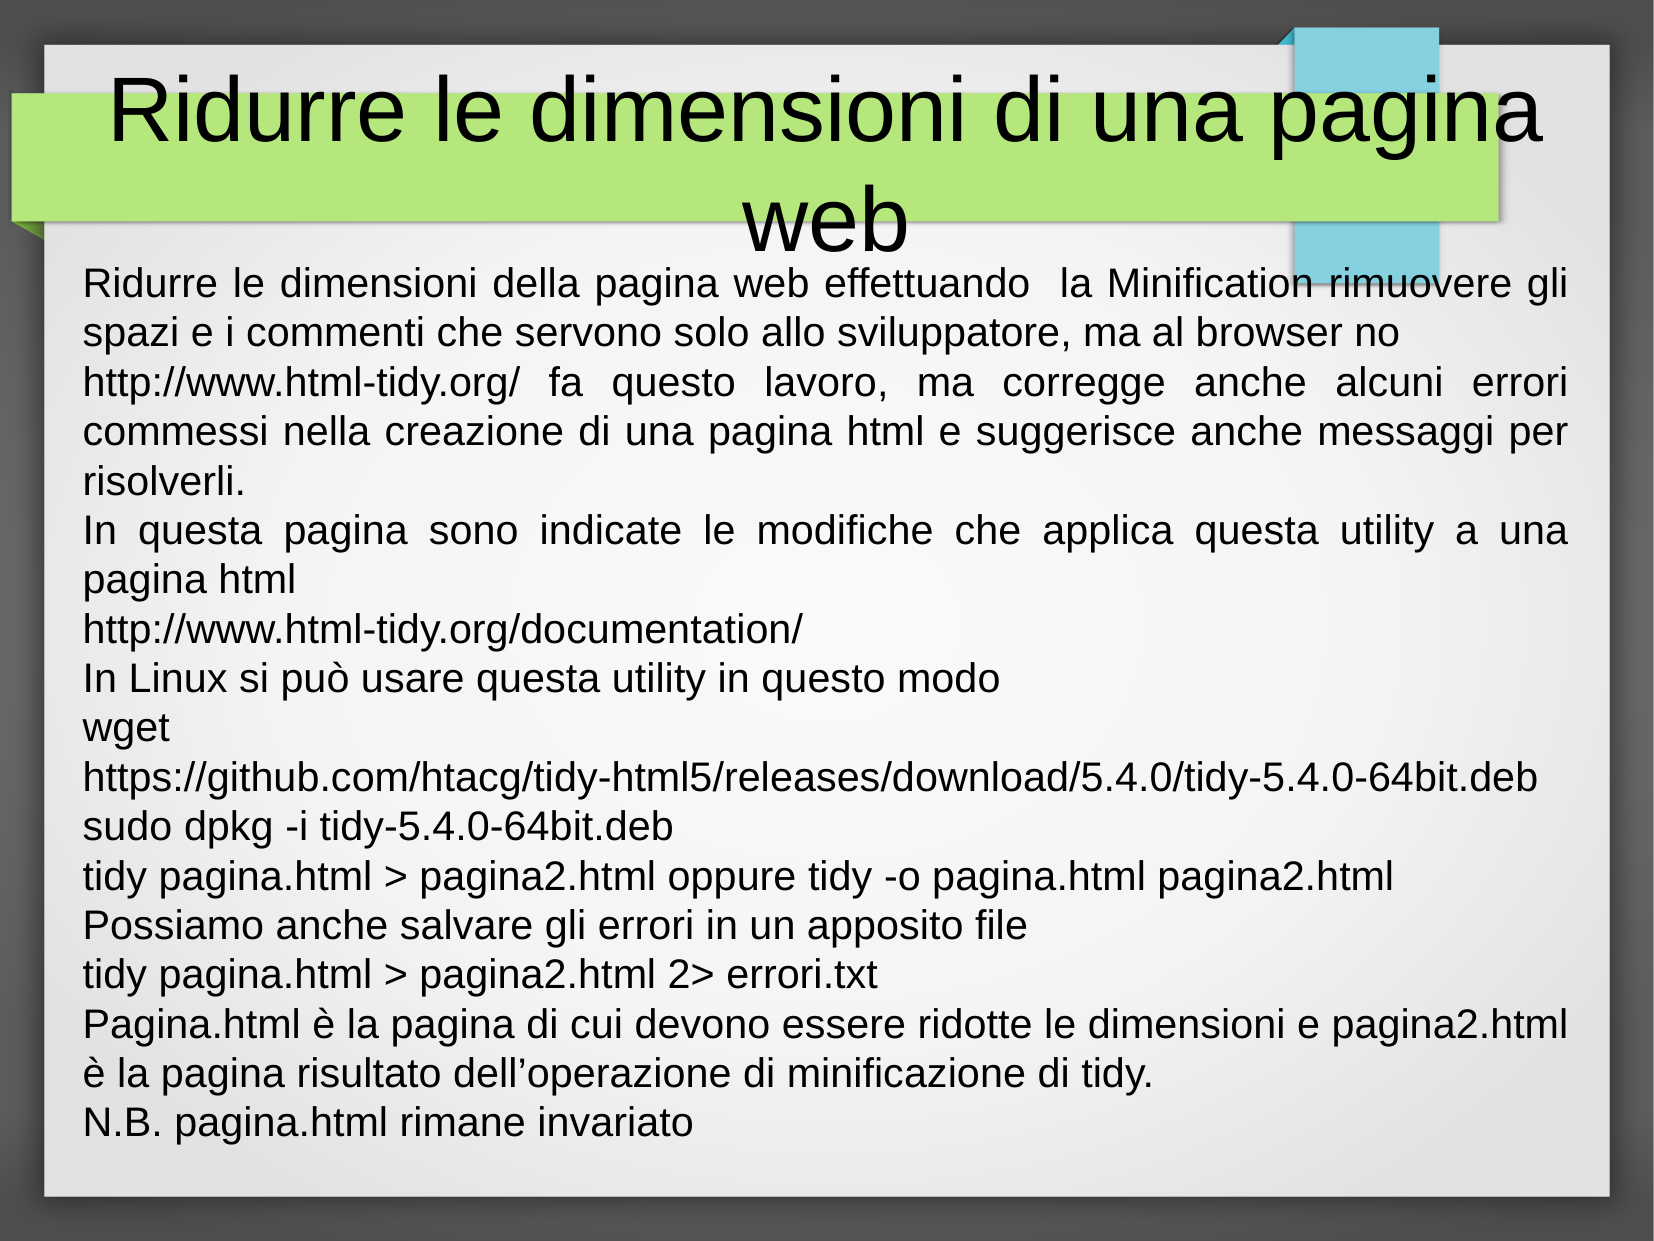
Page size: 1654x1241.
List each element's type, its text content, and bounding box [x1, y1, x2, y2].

picture [0, 0, 1654, 1241]
list Ridurre le dimensioni della pagina web effettuando la Minification rimuovere gli spazi e i commenti che servono solo allo sviluppatore, ma al browser no http://www.html-tidy.org/ fa questo lavoro, ma corregge anche alcuni errori commessi nella creazione di una pagina html e suggerisce anche messaggi per risolverli. In questa pagina sono indicate le modifiche che applica questa utility a una pagina html http://www.html-tidy.org/documentation/ In Linux si può usare questa utility in questo modo wget https://github.com/htacg/tidy-html5/releases/download/5.4.0/tidy-5.4.0-64bit.deb sudo dpkg -i tidy-5.4.0-64bit.deb tidy pagina.html > pagina2.html oppure tidy -o pagina.html pagina2.html Possiamo anche salvare gli errori in un apposito file tidy pagina.html > pagina2.html 2> errori.txt Pagina.html è la pagina di cui devono essere ridotte le dimensioni e pagina2.html è la pagina risultato dell’operazione di minificazione di tidy. N.B. pagina.html rimane invariato [82, 256, 1571, 1146]
title Ridurre le dimensioni di una pagina web [82, 49, 1571, 256]
